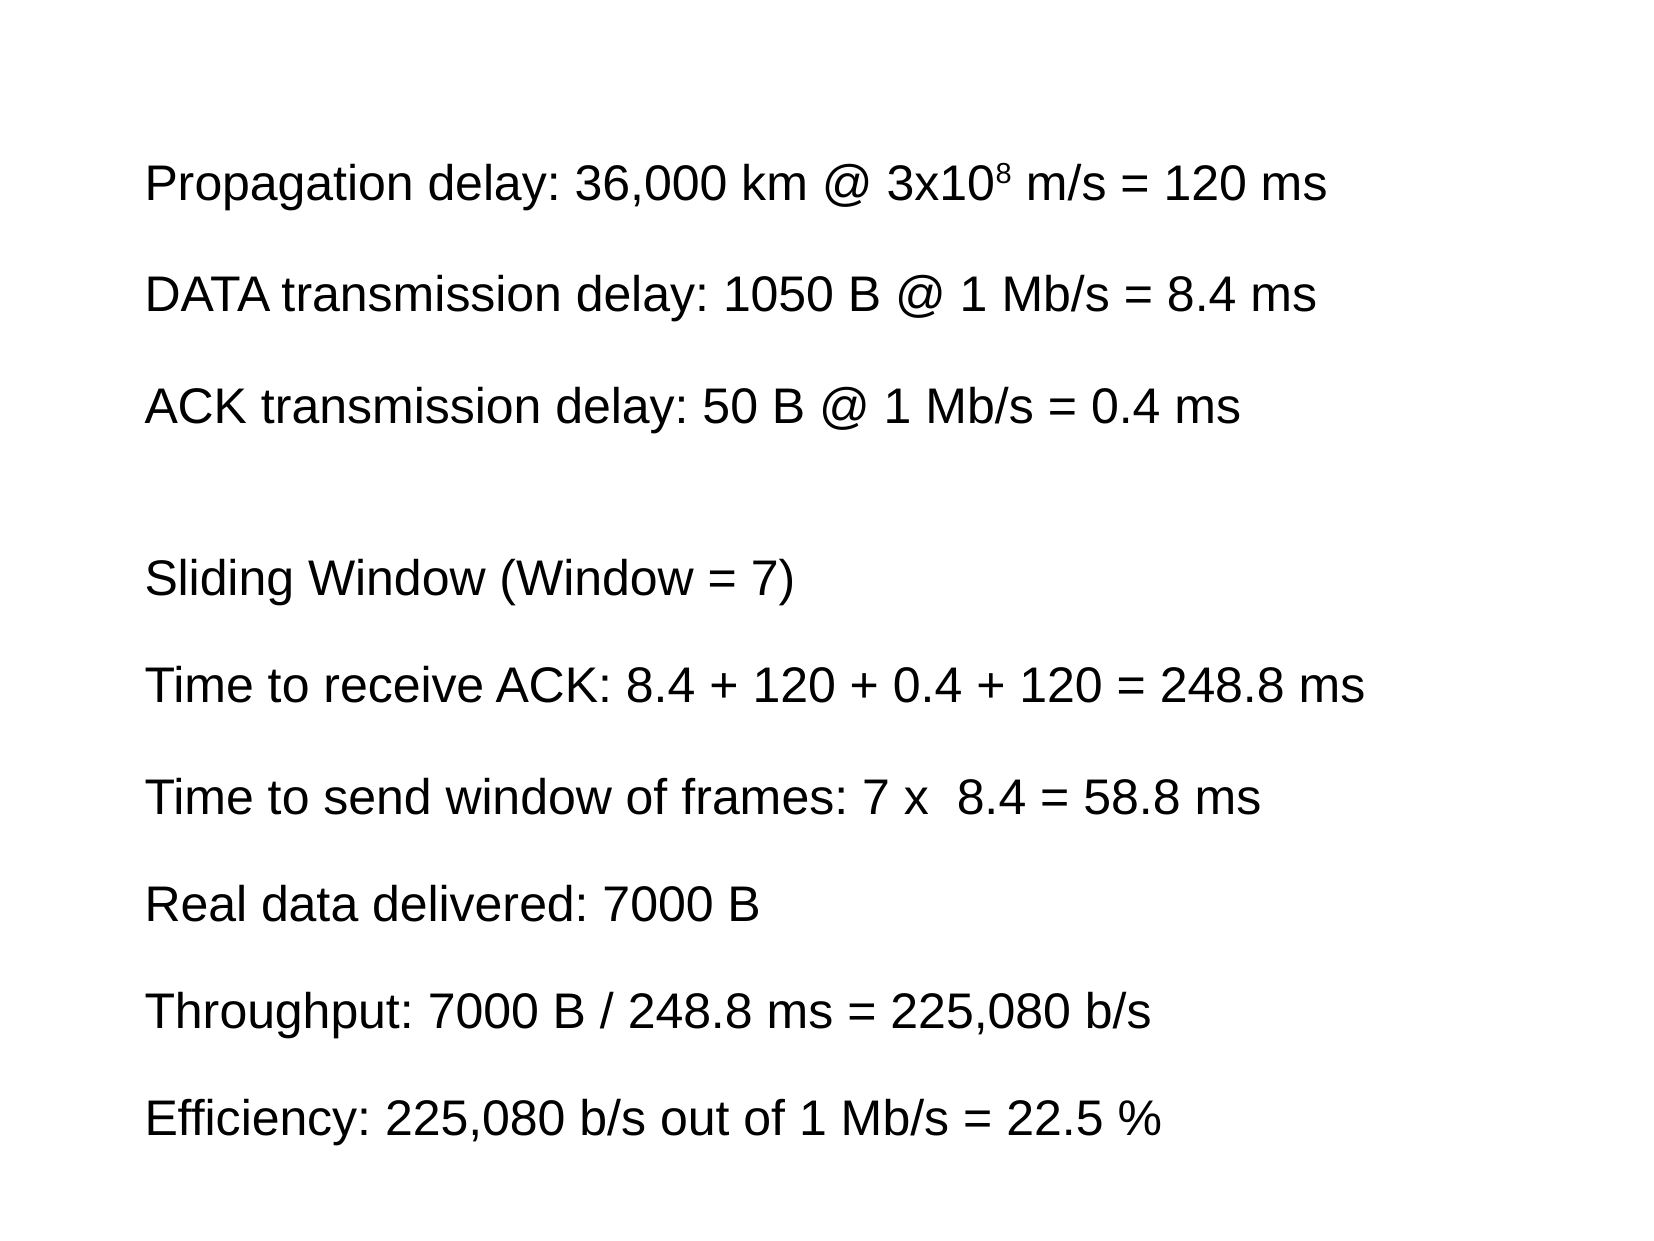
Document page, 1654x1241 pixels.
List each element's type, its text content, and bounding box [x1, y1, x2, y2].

text_box Propagation delay: 36,000 km @ 3x108 m/s = 120 ms DATA transmission delay: 1050 B @ 1 Mb/s = 8.4 ms ACK transmission delay: 50 B @ 1 Mb/s = 0.4 ms [129, 147, 1343, 499]
text_box Sliding Window (Window = 7) Time to receive ACK: 8.4 + 120 + 0.4 + 120 = 248.8 ms Time to send window of frames: 7 x 8.4 = 58.8 ms Real data delivered: 7000 B Throughput: 7000 B / 248.8 ms = 225,080 b/s Efficiency: 225,080 b/s out of 1 Mb/s = 22.5 % [129, 543, 1382, 1154]
